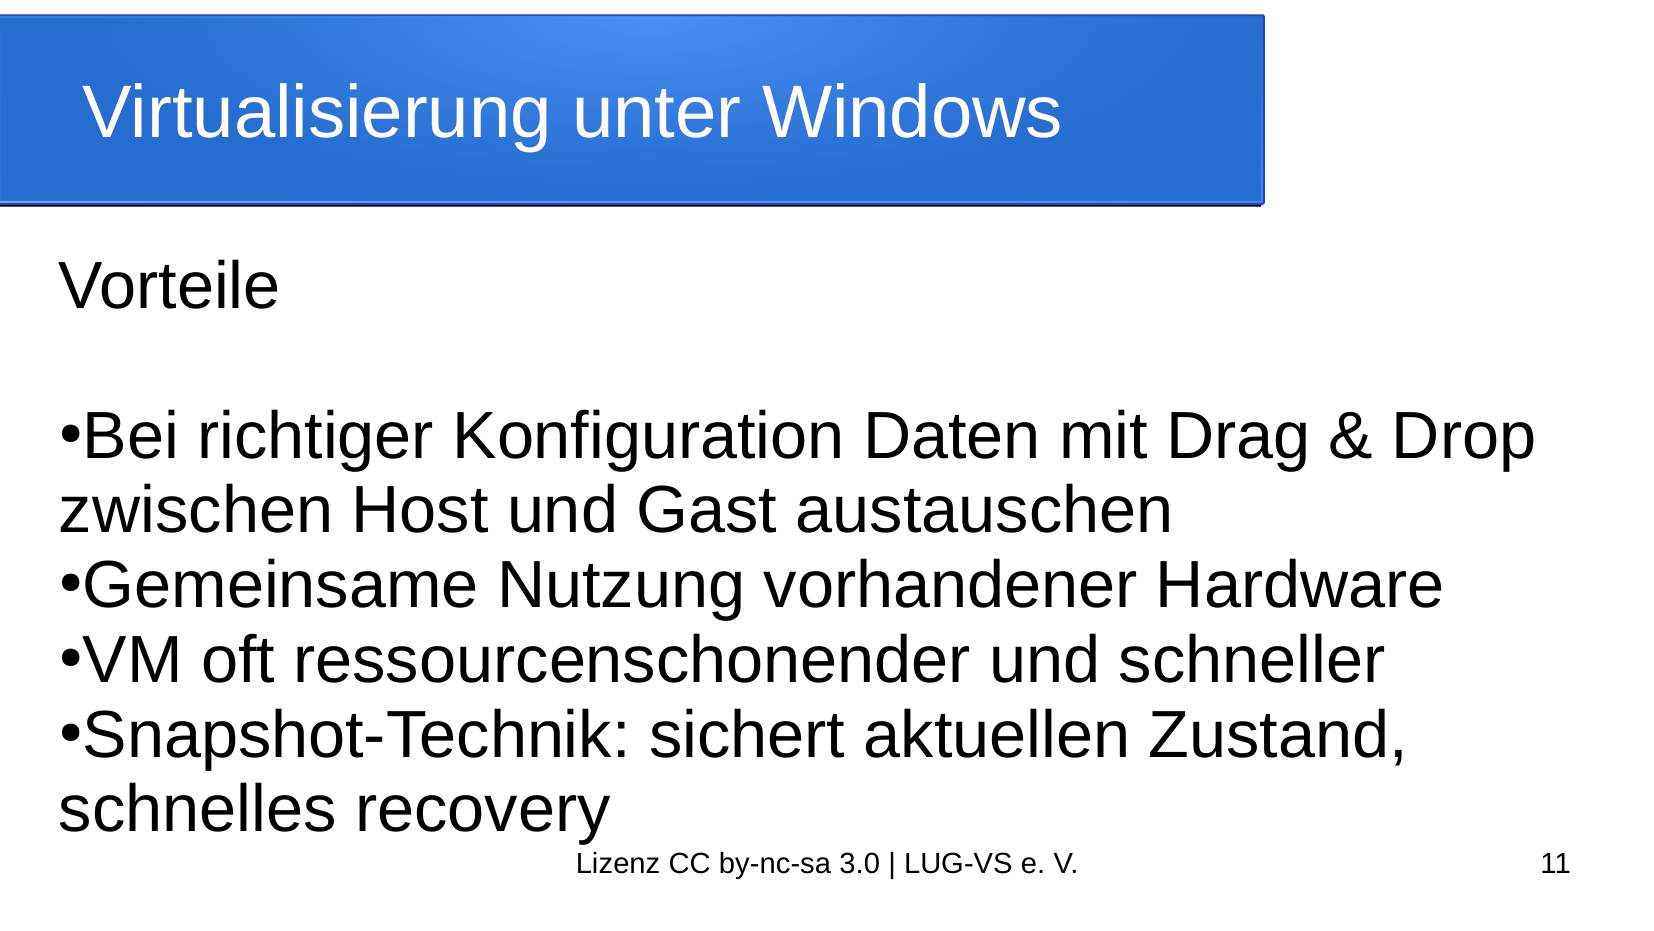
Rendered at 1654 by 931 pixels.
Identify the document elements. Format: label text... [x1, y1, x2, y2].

text_box Vorteile Bei richtiger Konfiguration Daten mit Drag & Drop zwischen Host und Gast austauschen Gemeinsame Nutzung vorhandener Hardware VM oft ressourcenschonender und schneller Snapshot-Technik: sichert aktuellen Zustand, schnelles recovery [59, 248, 1607, 847]
title Virtualisierung unter Windows [82, 35, 1235, 189]
